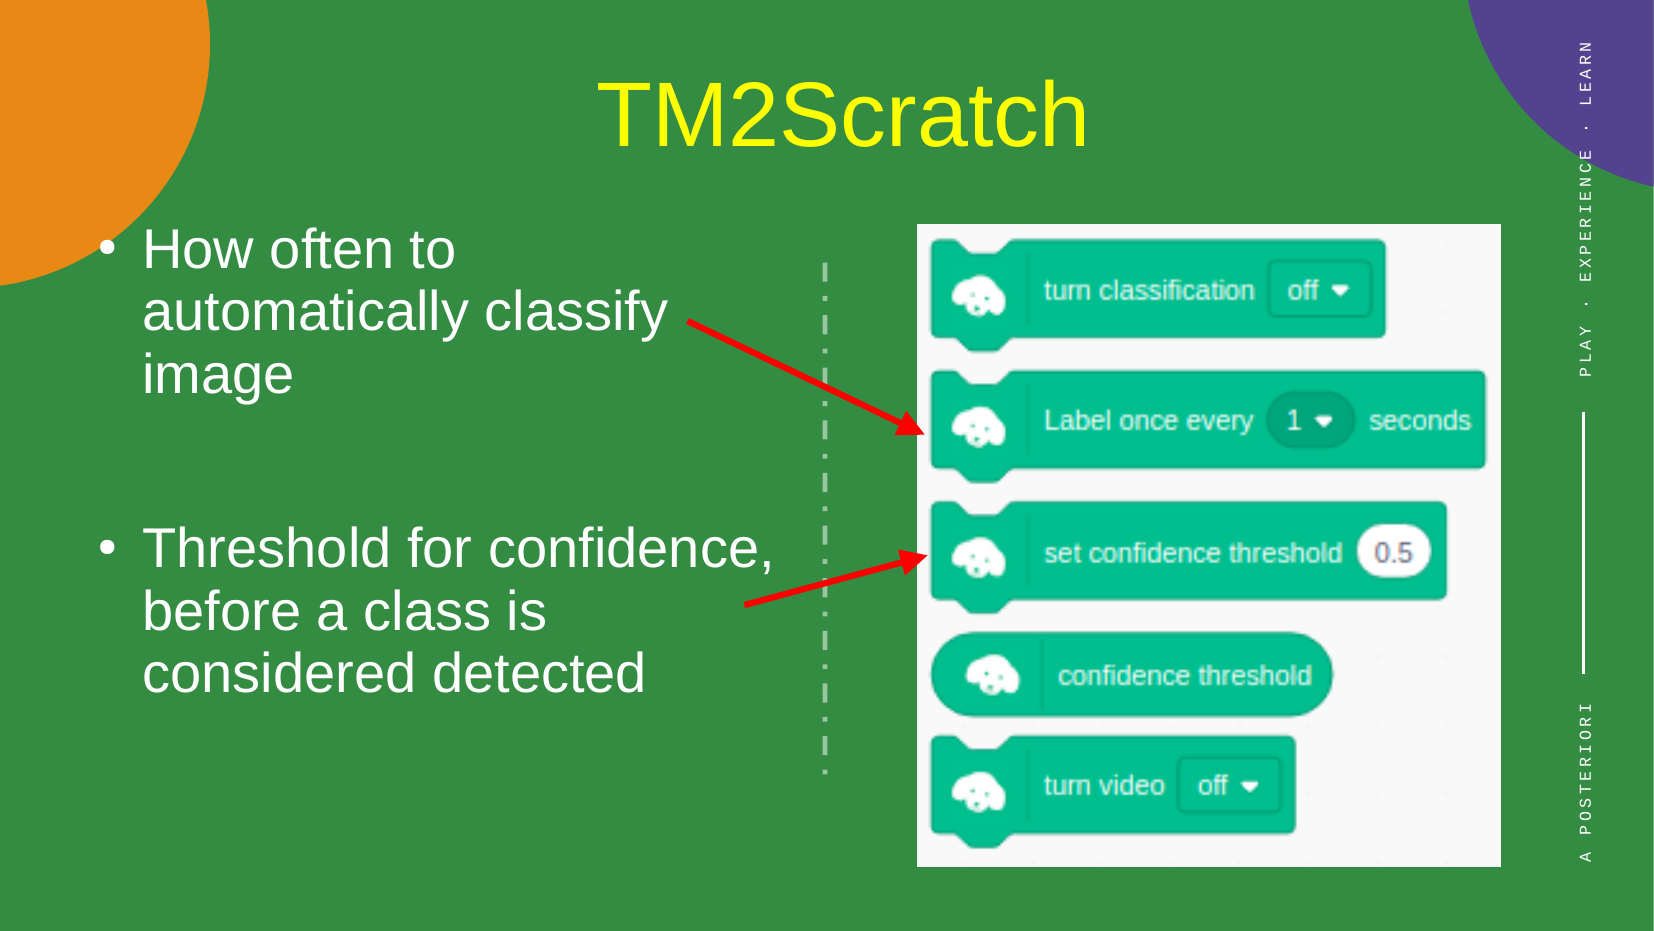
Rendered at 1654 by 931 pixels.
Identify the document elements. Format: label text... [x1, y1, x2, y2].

list How often to automatically classify image Threshold for confidence, before a class is considered detected [82, 217, 788, 758]
picture [917, 224, 1501, 867]
title TM2Scratch [187, 37, 1501, 193]
